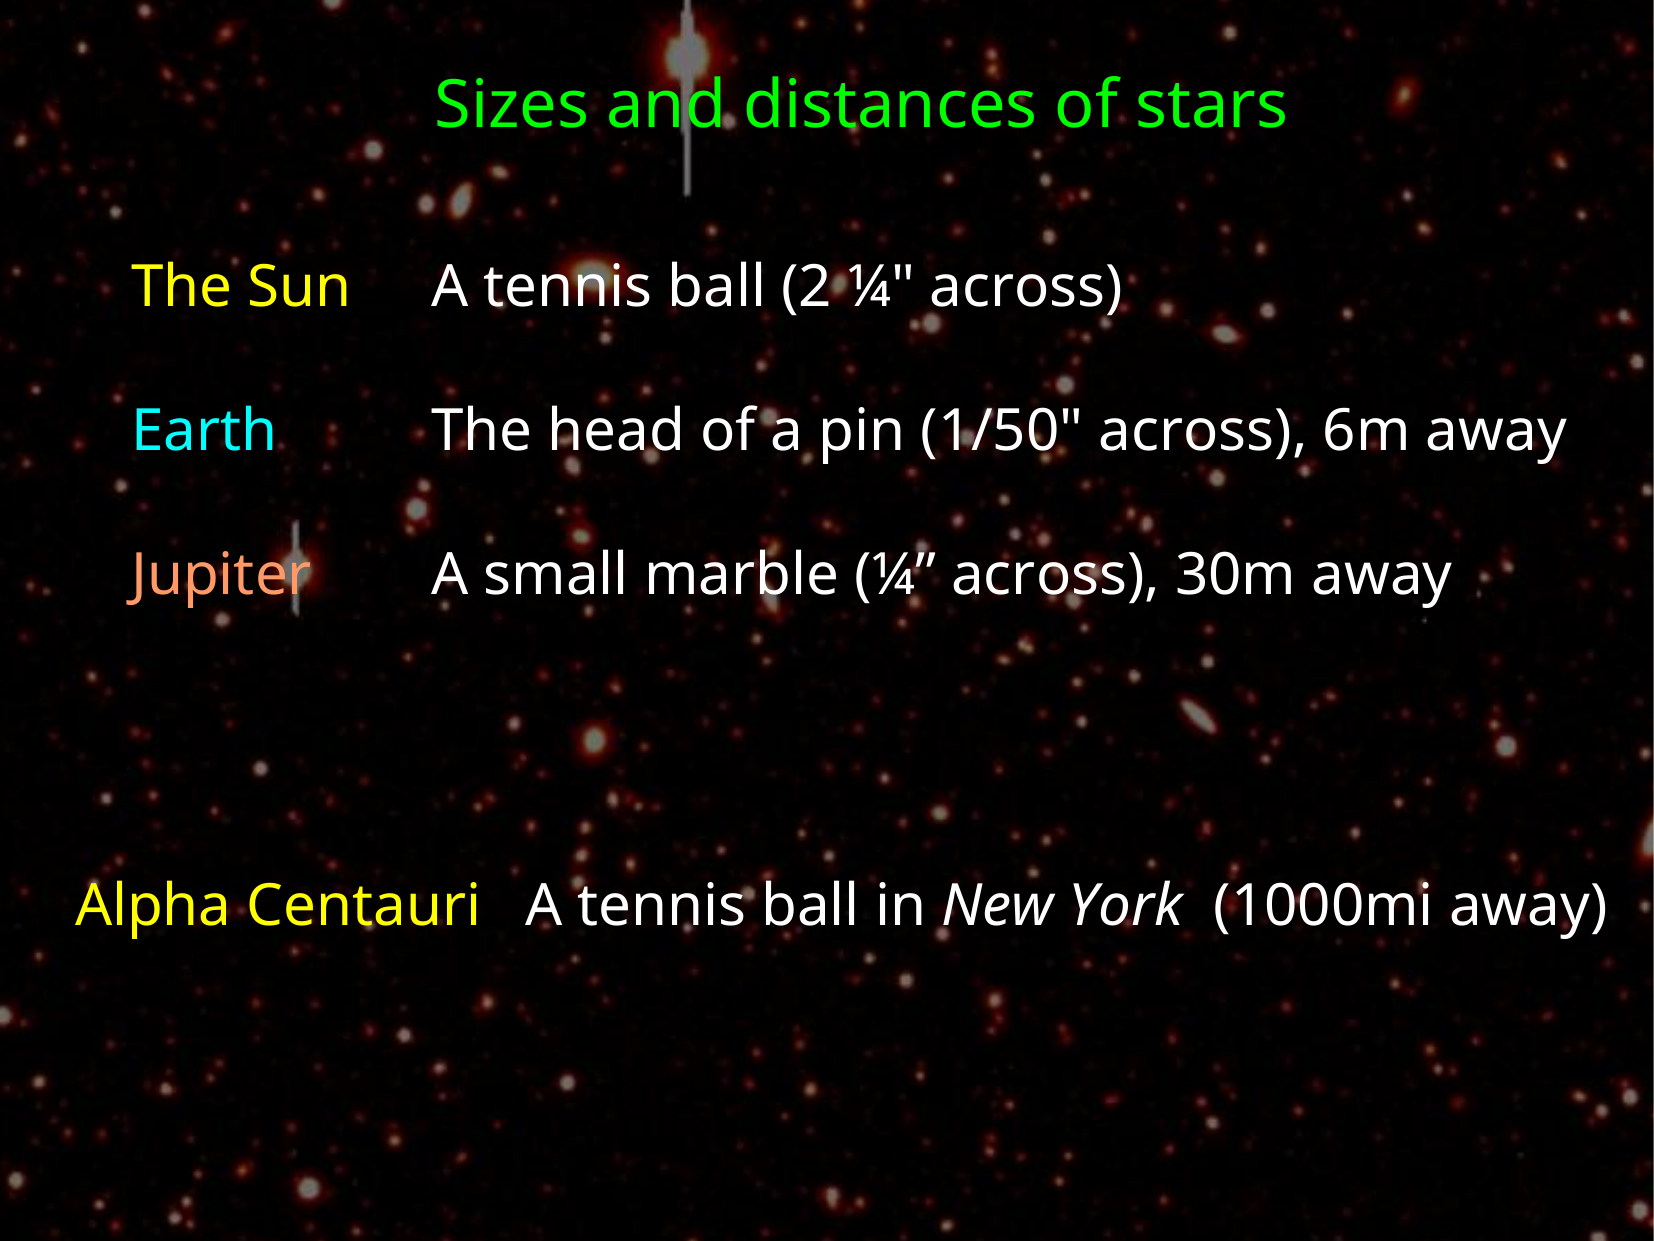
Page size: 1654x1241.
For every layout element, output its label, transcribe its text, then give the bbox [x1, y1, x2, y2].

text_box The Sun A tennis ball (2 ¼" across) Earth The head of a pin (1/50" across), 6m away Jupiter A small marble (¼” across), 30m away [131, 243, 1576, 655]
text_box Alpha Centauri A tennis ball in New York (1000mi away) [75, 863, 1613, 957]
text_box Sizes and distances of stars [434, 56, 1266, 164]
picture [0, 0, 1654, 1241]
